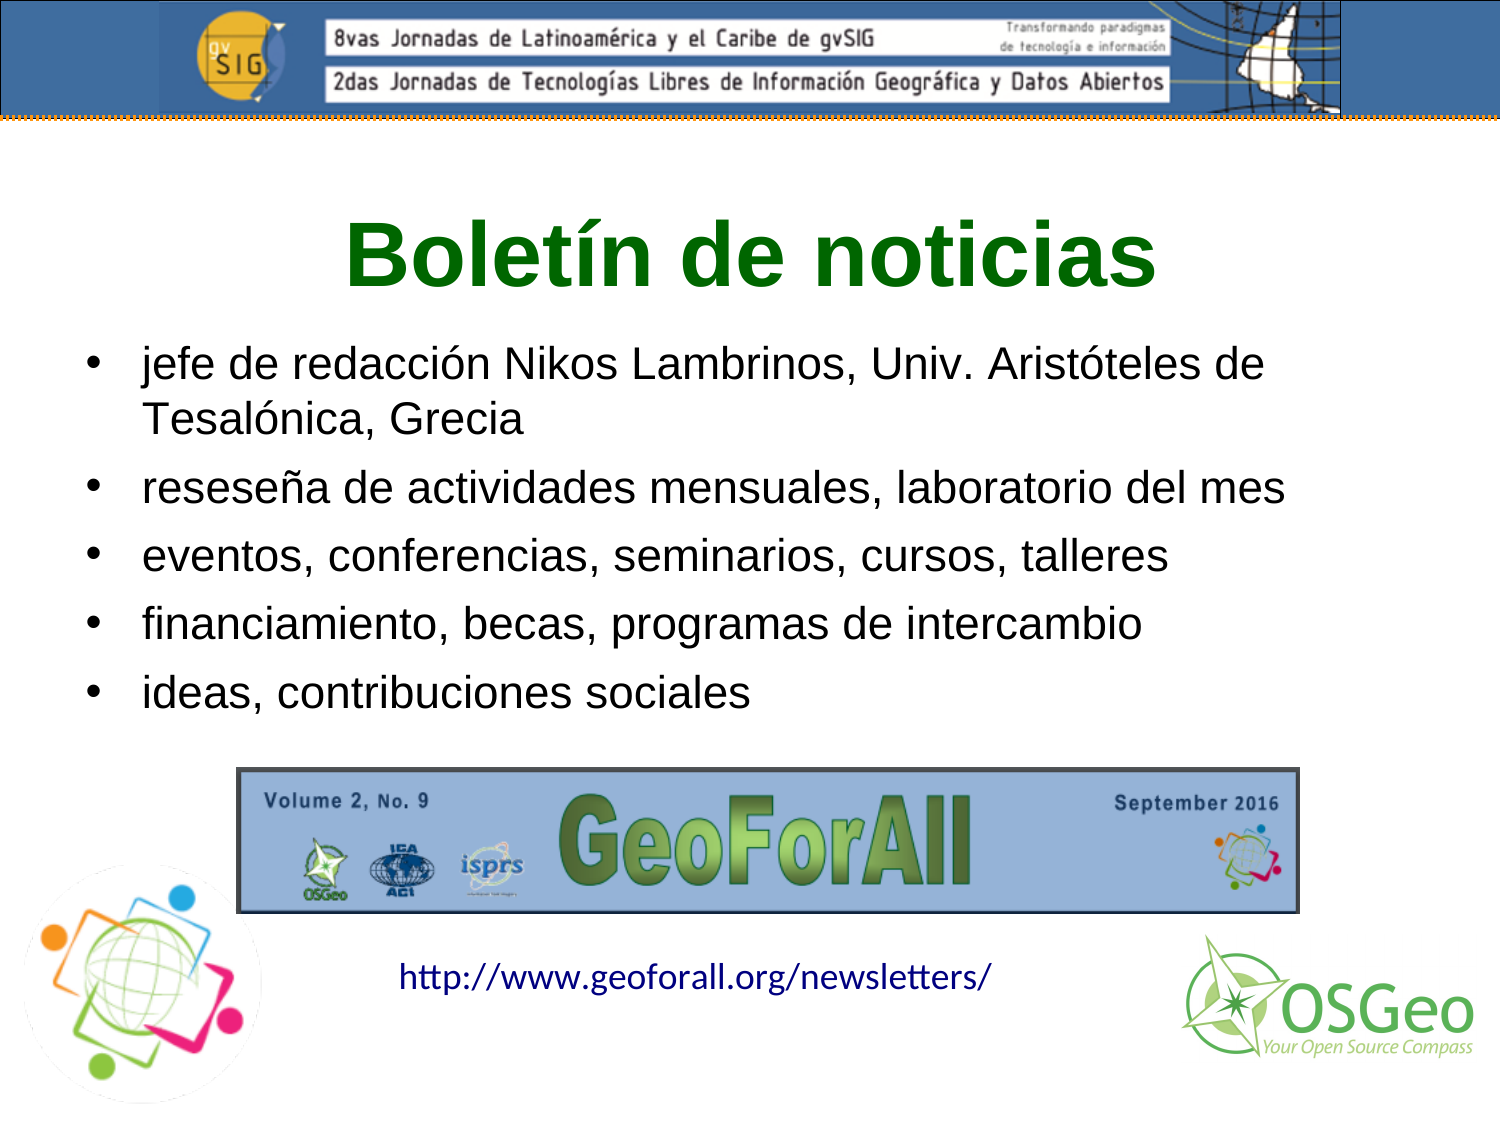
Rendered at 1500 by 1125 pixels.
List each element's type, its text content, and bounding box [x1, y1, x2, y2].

picture [1181, 934, 1477, 1063]
picture [23, 767, 1300, 1105]
list jefe de redacción Nikos Lambrinos, Univ. Aristóteles de Tesalónica, Grecia reseseña de actividades mensuales, laboratorio del mes eventos, conferencias, seminarios, cursos, talleres financiamiento, becas, programas de intercambio ideas, contribuciones sociales [70, 326, 1459, 726]
text_box http://www.geoforall.org/newsletters/ [383, 944, 1034, 1006]
title Boletín de noticias [76, 166, 1427, 326]
picture [159, 1, 1340, 113]
